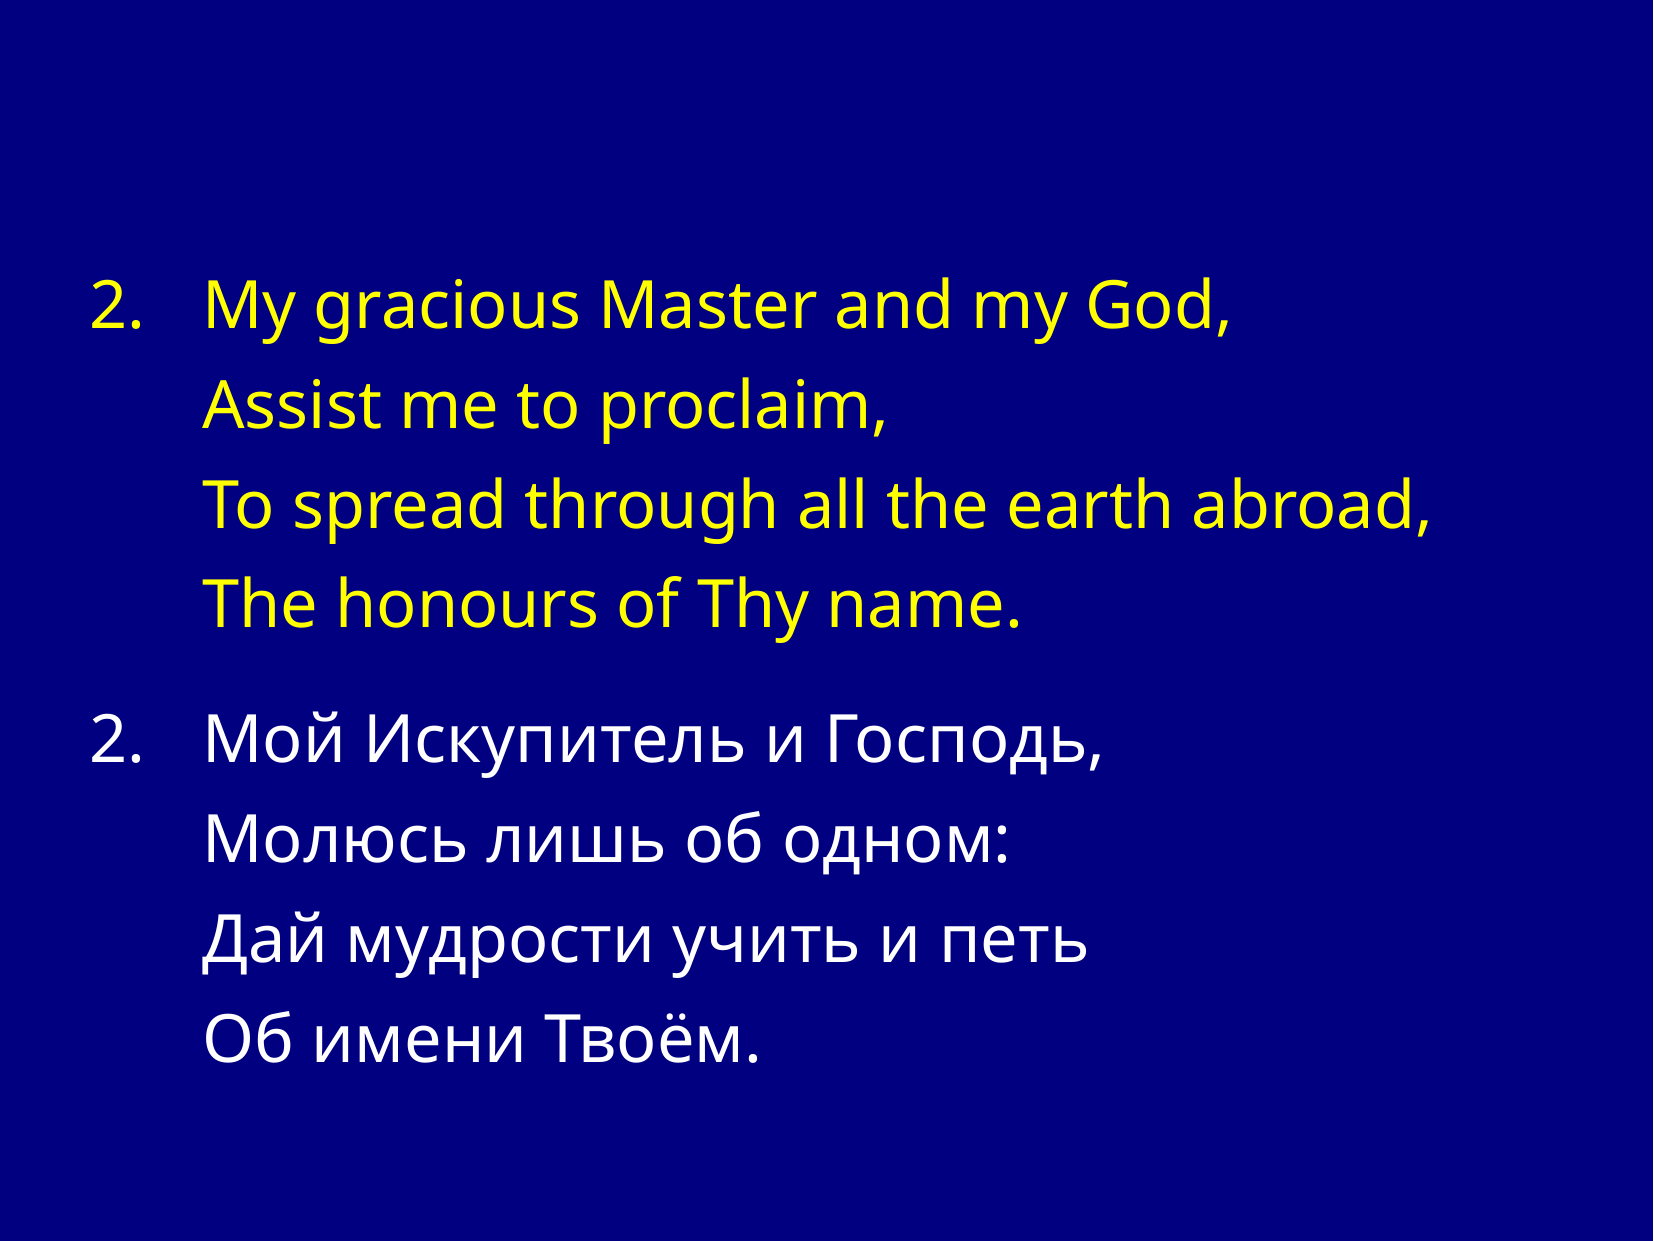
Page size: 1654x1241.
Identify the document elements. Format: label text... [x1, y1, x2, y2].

text_box 2. My gracious Master and my God, Assist me to proclaim, To spread through all the earth abroad, The honours of Thy name. [75, 150, 1576, 638]
text_box 2. Мой Искупитель и Господь, Молюсь лишь об одном: Дай мудрости учить и петь Об имени Твоём. [75, 675, 1576, 1163]
